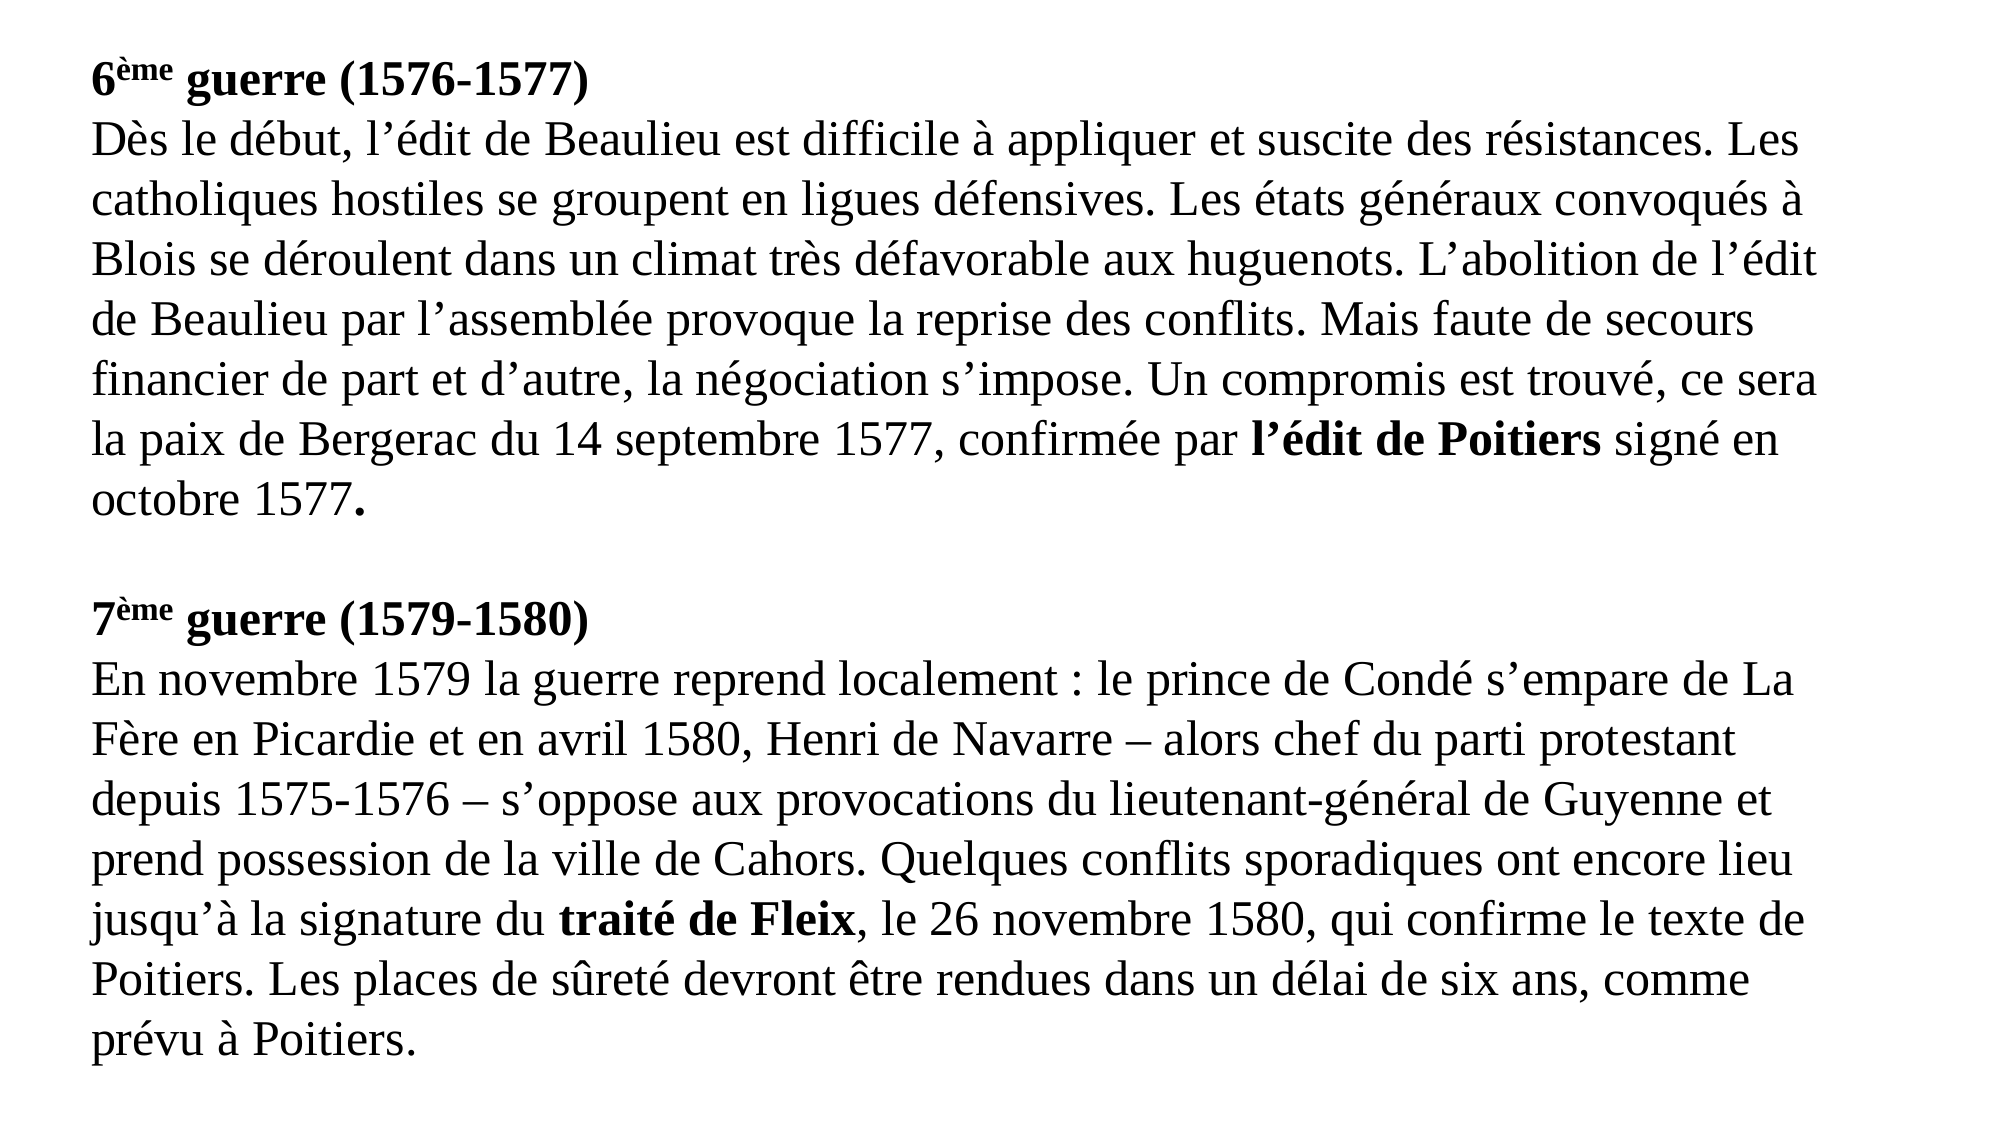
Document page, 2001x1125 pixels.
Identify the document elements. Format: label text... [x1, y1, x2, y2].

text_box 6ème guerre (1576-1577) Dès le début, l’édit de Beaulieu est difficile à appliquer et suscite des résistances. Les catholiques hostiles se groupent en ligues défensives. Les états généraux convoqués à Blois se déroulent dans un climat très défavorable aux huguenots. L’abolition de l’édit de Beaulieu par l’assemblée provoque la reprise des conflits. Mais faute de secours financier de part et d’autre, la négociation s’impose. Un compromis est trouvé, ce sera la paix de Bergerac du 14 septembre 1577, confirmée par l’édit de Poitiers signé en octobre 1577. 7ème guerre (1579-1580) En novembre 1579 la guerre reprend localement : le prince de Condé s’empare de La Fère en Picardie et en avril 1580, Henri de Navarre – alors chef du parti protestant depuis 1575-1576 – s’oppose aux provocations du lieutenant-général de Guyenne et prend possession de la ville de Cahors. Quelques conflits sporadiques ont encore lieu jusqu’à la signature du traité de Fleix, le 26 novembre 1580, qui confirme le texte de Poitiers. Les places de sûreté devront être rendues dans un délai de six ans, comme prévu à Poitiers. [76, 37, 1863, 1084]
